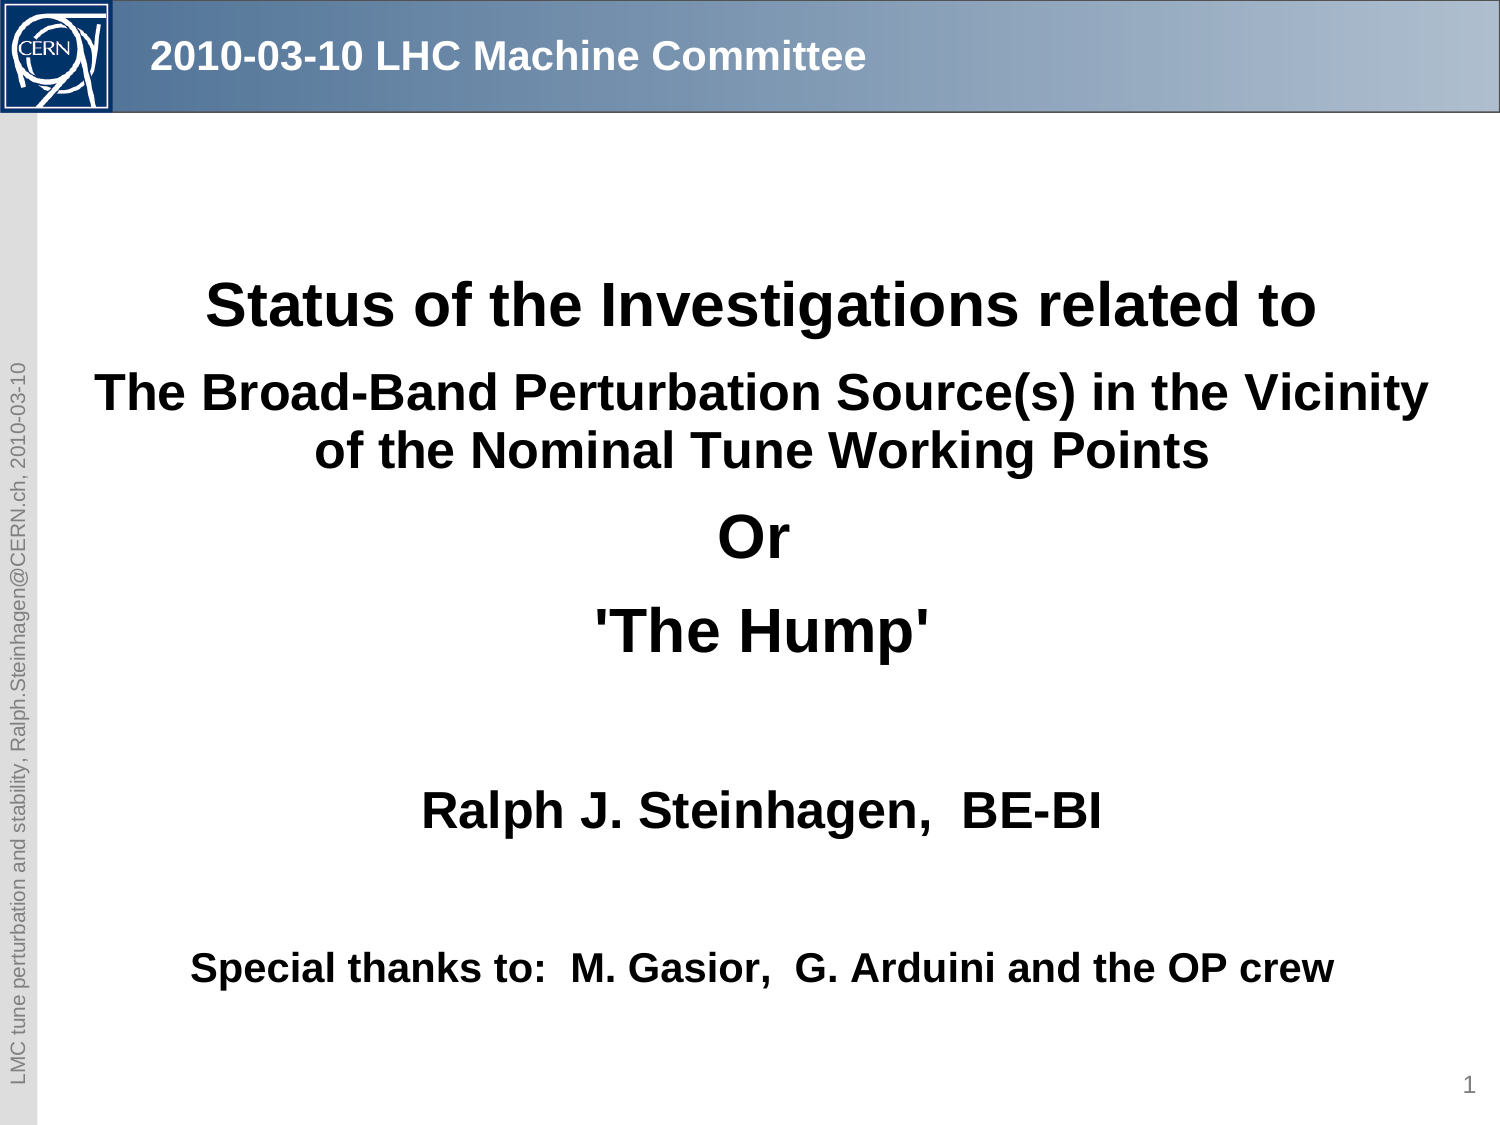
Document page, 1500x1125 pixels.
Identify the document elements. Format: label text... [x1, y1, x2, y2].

subtitle Status of the Investigations related to The Broad-Band Perturbation Source(s) in the Vicinity of the Nominal Tune Working Points Or 'The Hump' Ralph J. Steinhagen, BE-BI Special thanks to: M. Gasior, G. Arduini and the OP crew [87, 145, 1438, 1023]
title 2010-03-10 LHC Machine Committee [150, 7, 1201, 106]
picture [0, 0, 113, 113]
